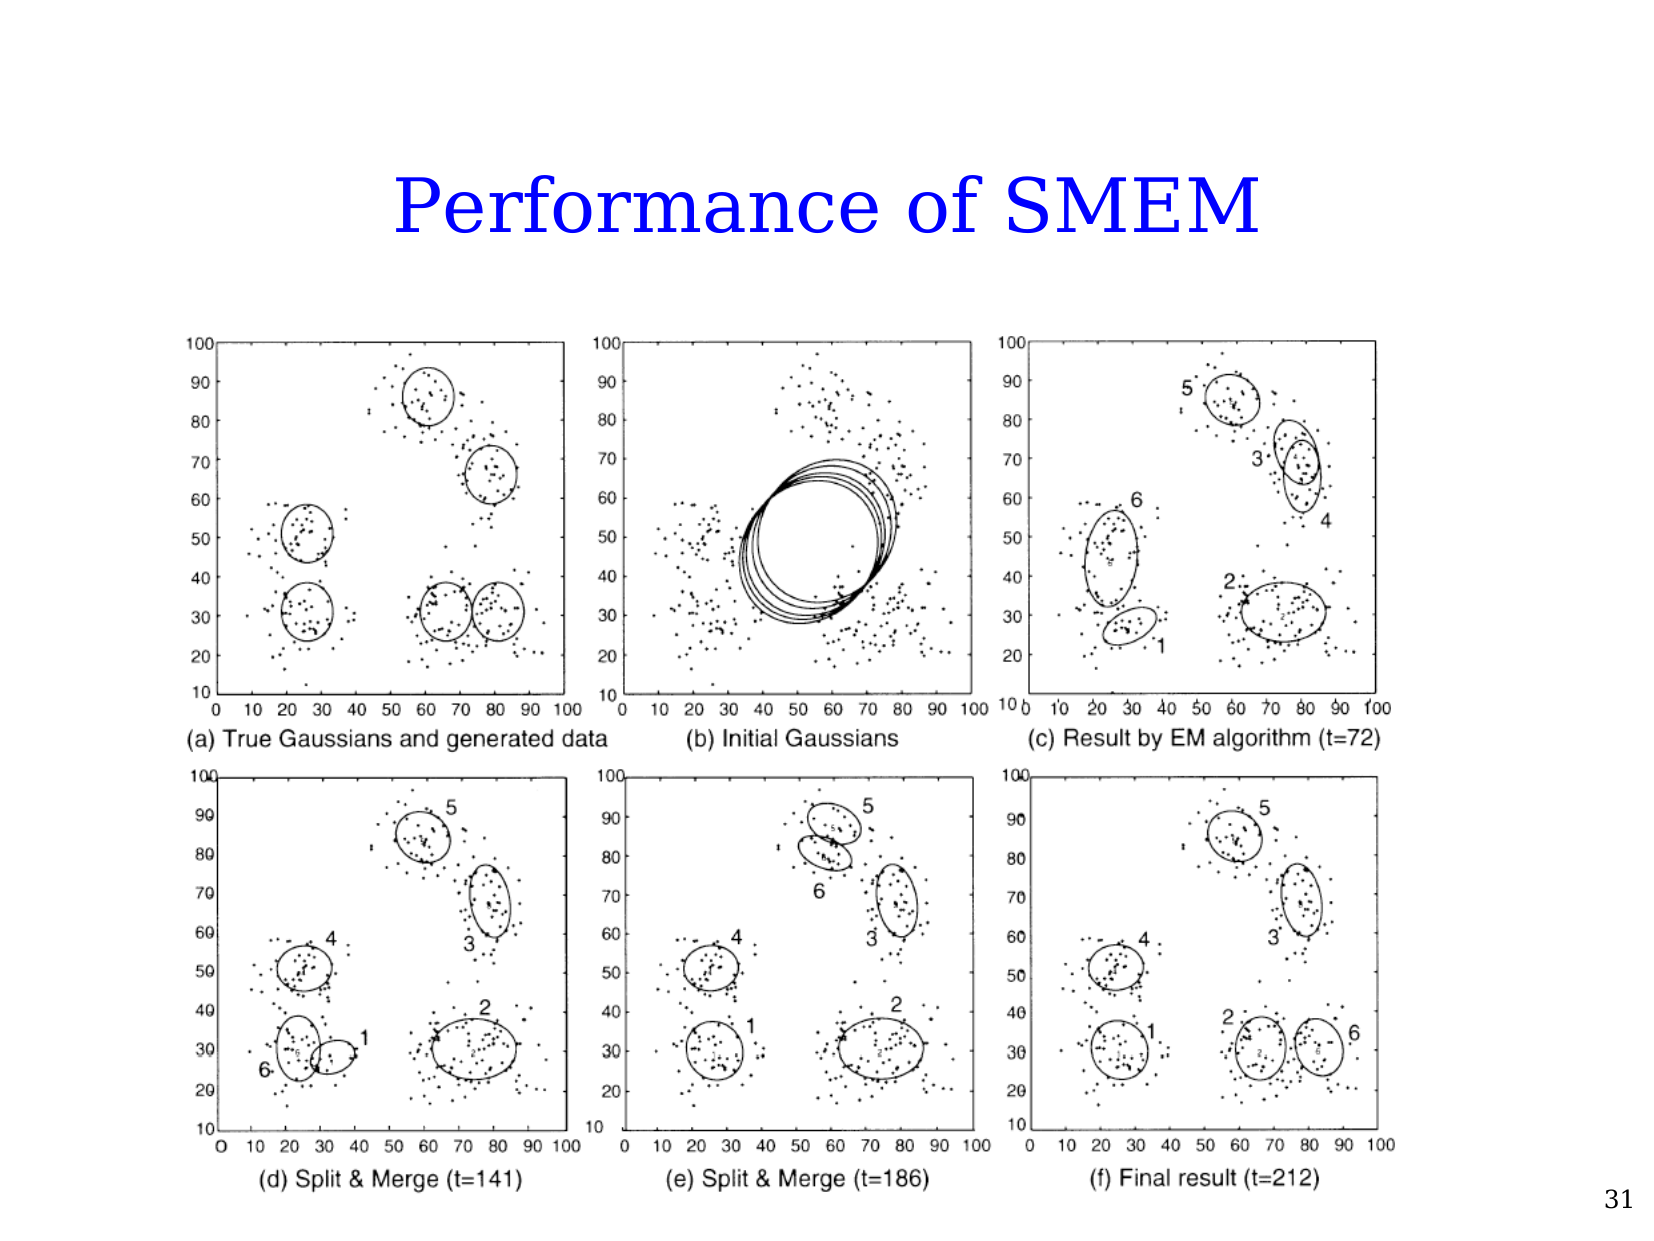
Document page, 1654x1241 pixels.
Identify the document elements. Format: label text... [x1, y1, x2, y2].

title Performance of SMEM [121, 102, 1534, 311]
picture [169, 331, 1403, 1204]
